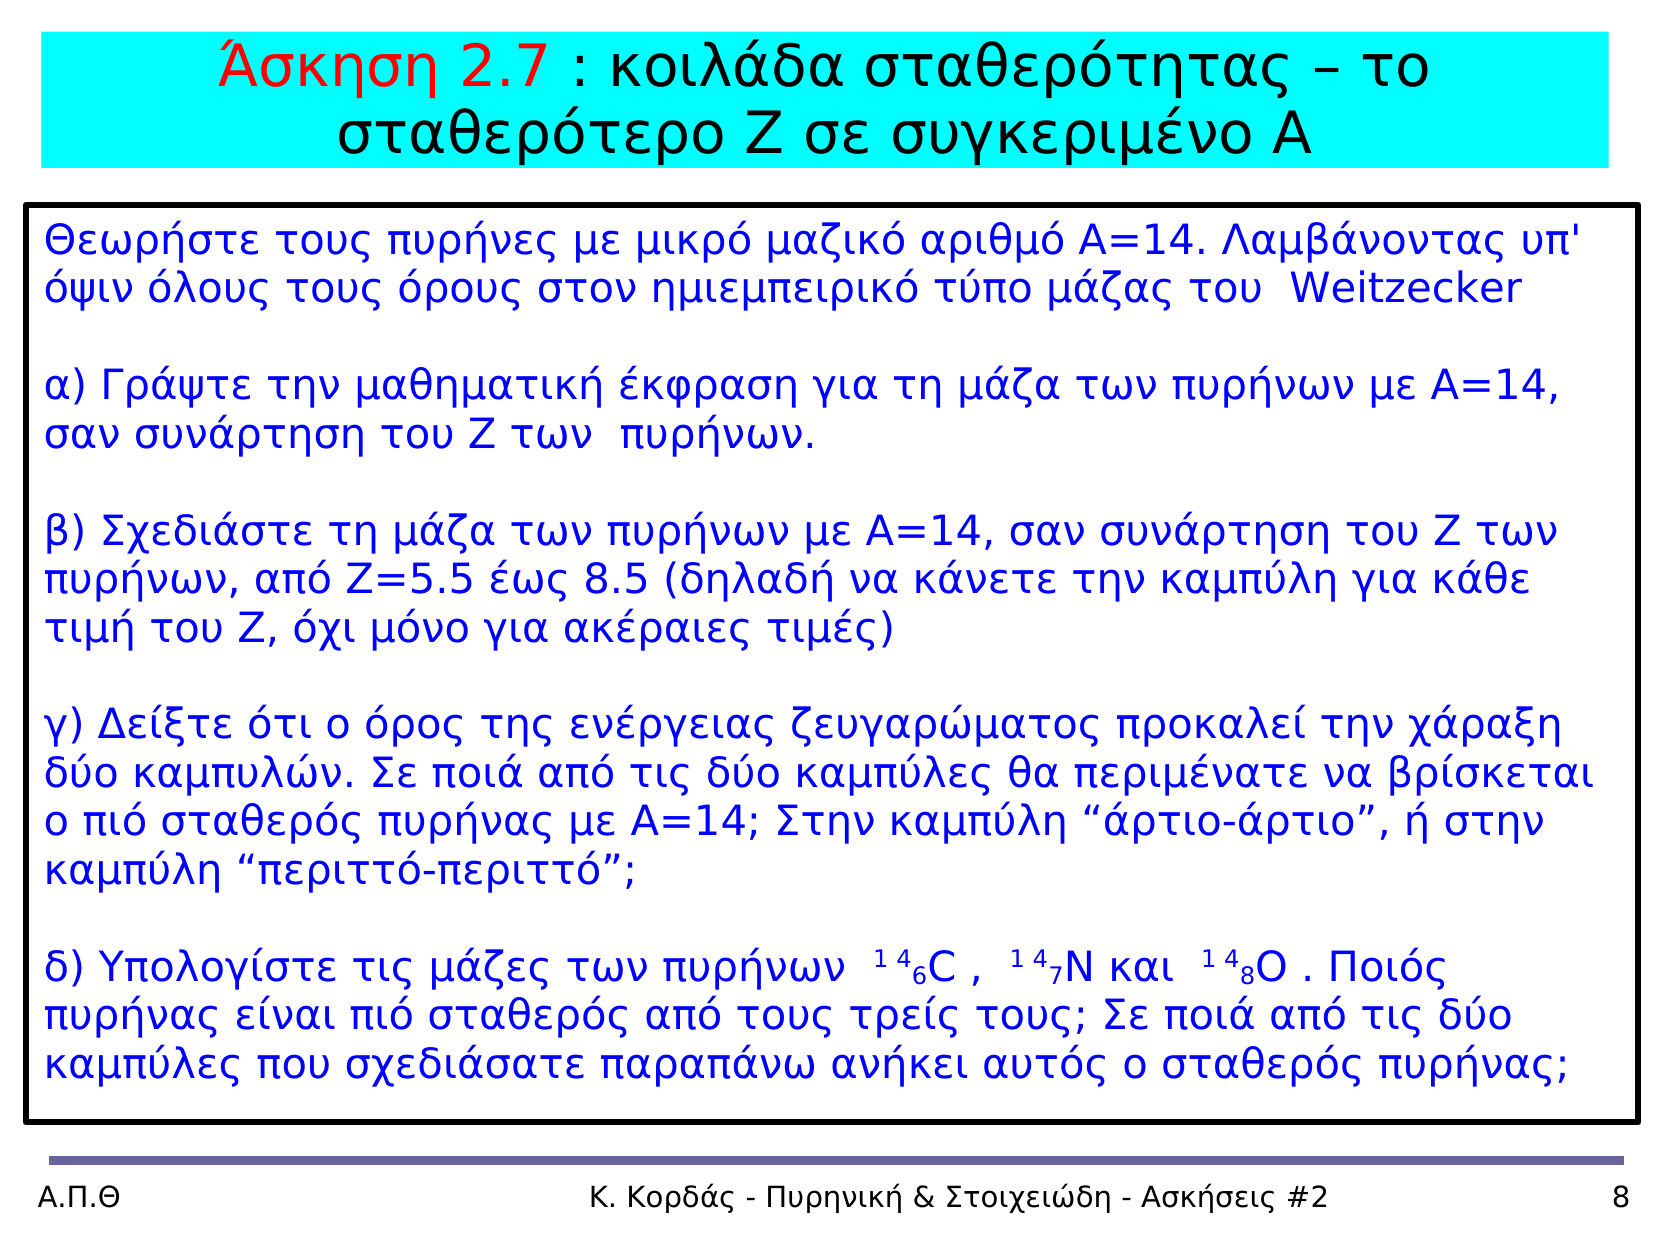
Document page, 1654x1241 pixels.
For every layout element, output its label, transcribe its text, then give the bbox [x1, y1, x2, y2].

list [43, 556, 1619, 1240]
text_box Θεωρήστε τους πυρήνες με μικρό μαζικό αριθμό Α=14. Λαμβάνοντας υπ' όψιν όλους τους όρους στον ημιεμπειρικό τύπο μάζας του Weitzecker α) Γράψτε την μαθηματική έκφραση για τη μάζα των πυρήνων με Α=14, σαν συνάρτηση του Ζ των πυρήνων. β) Σχεδιάστε τη μάζα των πυρήνων με Α=14, σαν συνάρτηση του Ζ των πυρήνων, από Ζ=5.5 έως 8.5 (δηλαδή να κάνετε την καμπύλη για κάθε τιμή του Ζ, όχι μόνο για ακέραιες τιμές) γ) Δείξτε ότι ο όρος της ενέργειας ζευγαρώματος προκαλεί την χάραξη δύο καμπυλών. Σε ποιά από τις δύο καμπύλες θα περιμένατε να βρίσκεται ο πιό σταθερός πυρήνας με Α=14; Στην καμπύλη “άρτιο-άρτιο”, ή στην καμπύλη “περιττό-περιττό”; δ) Υπολογίστε τις μάζες των πυρήνων 1 46C , 1 47Ν και 1 48Ο . Ποιός πυρήνας είναι πιό σταθερός από τους τρείς τους; Σε ποιά από τις δύο καμπύλες που σχεδιάσατε παραπάνω ανήκει αυτός ο σταθερός πυρήνας; [25, 204, 1639, 1123]
title Άσκηση 2.7 : κοιλάδα σταθερότητας – το σταθερότερο Ζ σε συγκεριμένο Α [41, 31, 1609, 168]
